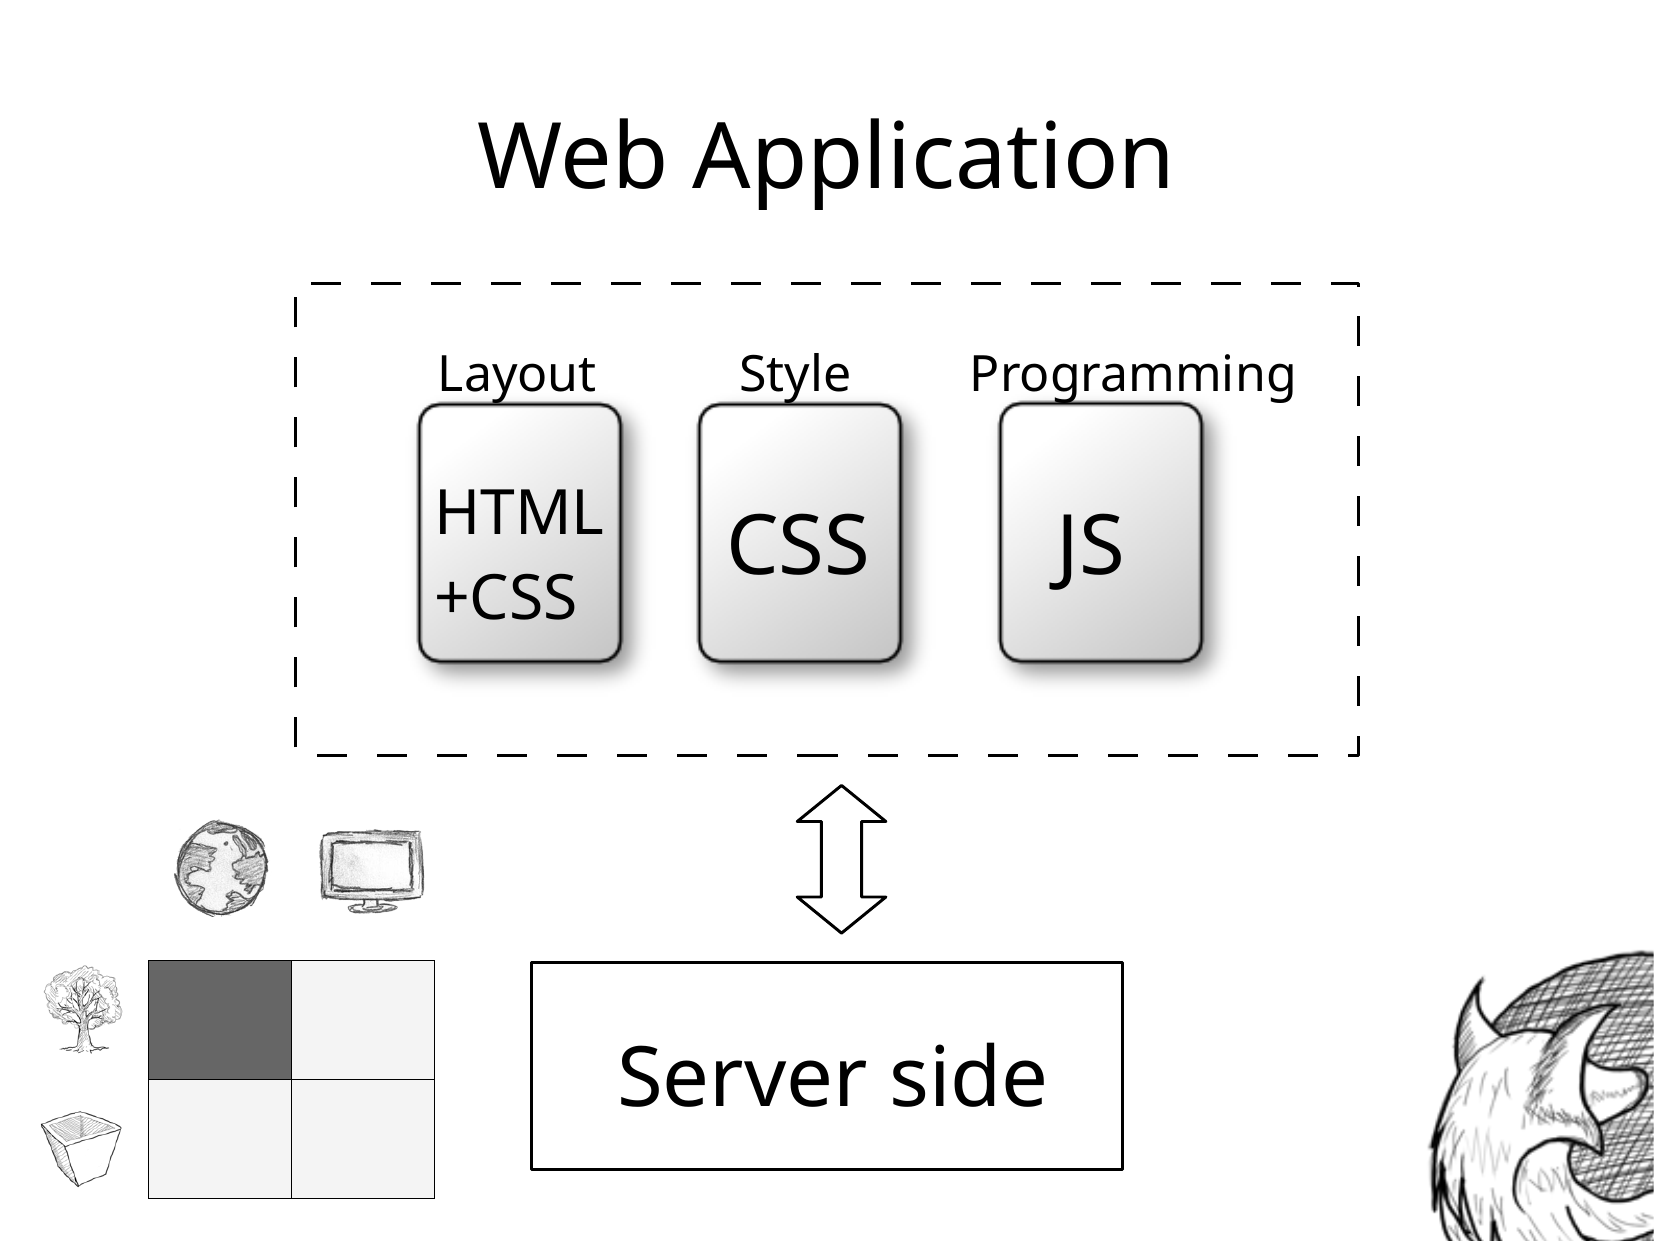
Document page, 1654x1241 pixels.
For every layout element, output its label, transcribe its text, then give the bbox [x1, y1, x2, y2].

text_box [148, 960, 435, 1199]
picture [317, 814, 425, 923]
text_box CSS [711, 478, 888, 594]
text_box JS [1042, 477, 1155, 593]
text_box [531, 962, 1123, 1170]
picture [172, 817, 272, 917]
picture [29, 960, 137, 1068]
picture [986, 406, 1237, 697]
picture [405, 390, 656, 697]
text_box Server side [602, 1009, 1033, 1125]
text_box Programming [955, 330, 1283, 406]
title Web Application [82, 49, 1571, 257]
picture [1386, 915, 1654, 1241]
text_box Layout [423, 330, 602, 406]
text_box Style [724, 330, 862, 406]
picture [29, 1091, 138, 1199]
text_box [797, 785, 886, 934]
picture [685, 390, 936, 697]
text_box HTML +CSS [419, 460, 620, 626]
